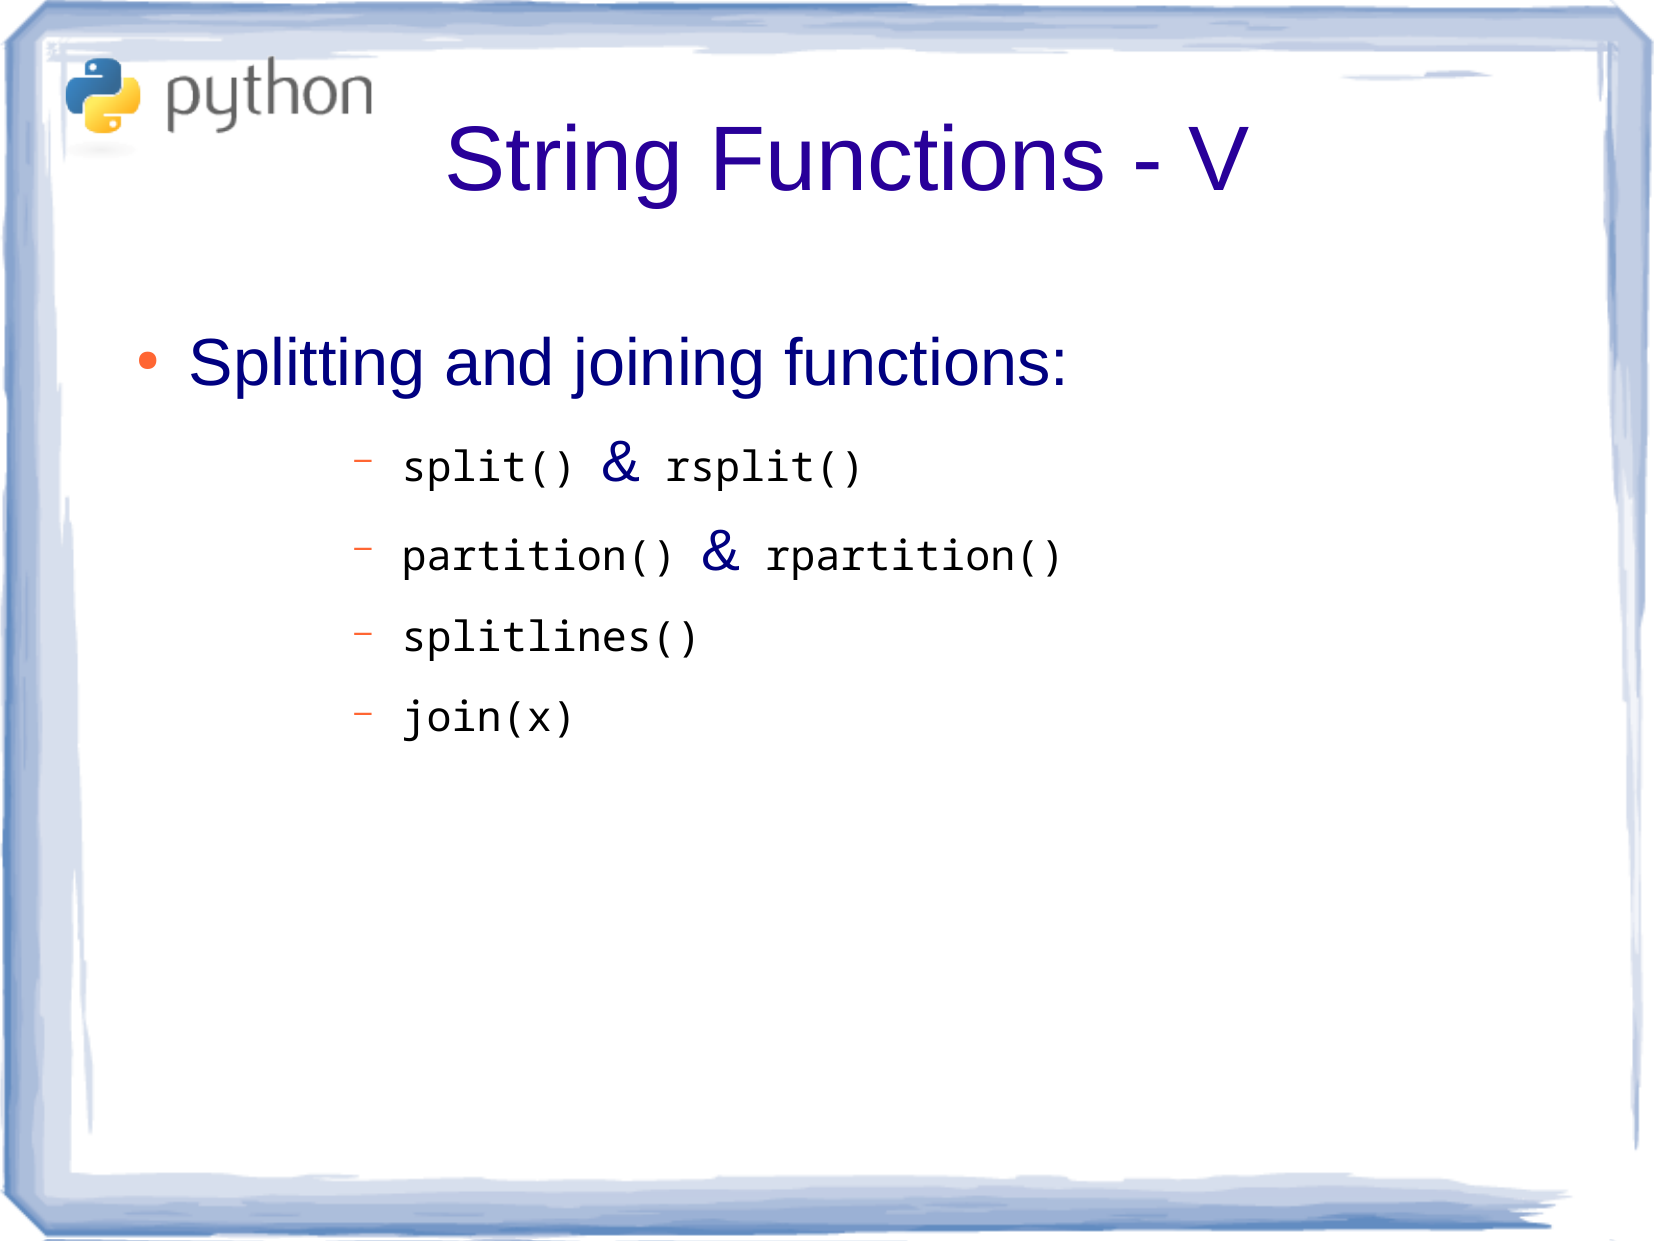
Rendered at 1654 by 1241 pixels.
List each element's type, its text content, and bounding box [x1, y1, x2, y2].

list Splitting and joining functions: split() & rsplit() partition() & rpartition() splitlines() join(x) [118, 324, 1571, 990]
picture [0, 0, 1654, 1241]
title String Functions - V [86, 55, 1576, 263]
